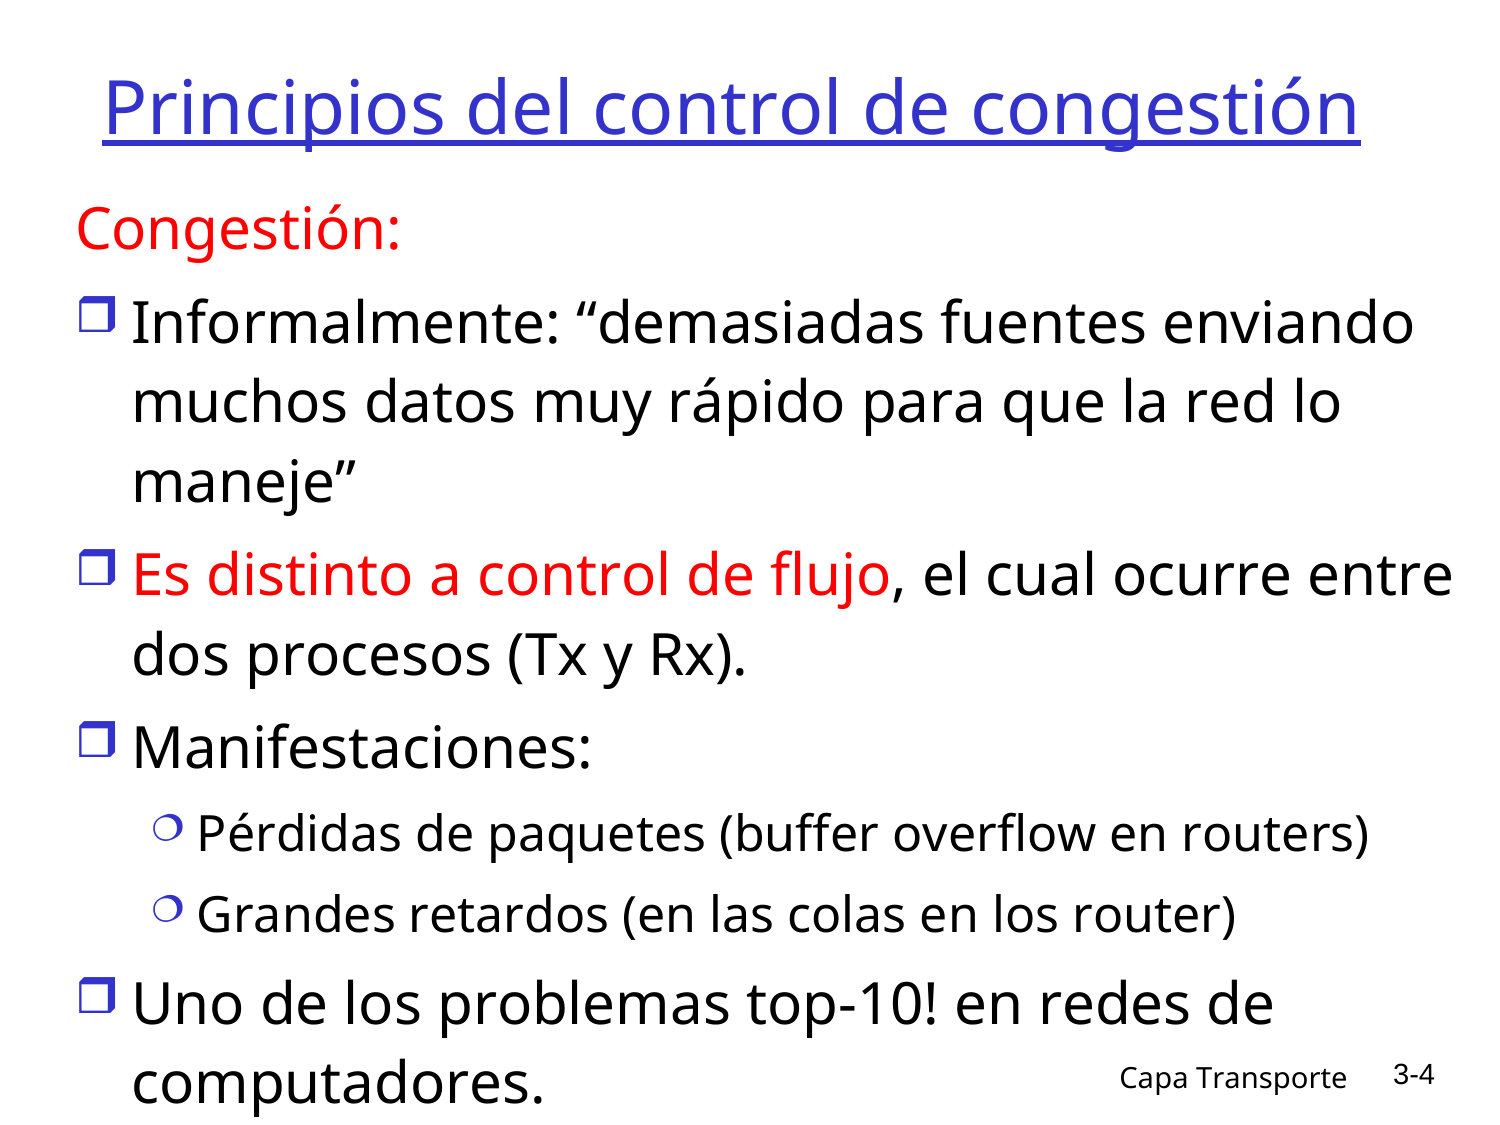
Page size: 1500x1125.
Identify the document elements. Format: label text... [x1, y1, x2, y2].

list Congestión: Informalmente: “demasiadas fuentes enviando muchos datos muy rápido para que la red lo maneje” Es distinto a control de flujo, el cual ocurre entre dos procesos (Tx y Rx). Manifestaciones: Pérdidas de paquetes (buffer overflow en routers) Grandes retardos (en las colas en los router) Uno de los problemas top-10! en redes de computadores. [75, 187, 1463, 1013]
title Principios del control de congestión [87, 23, 1463, 187]
